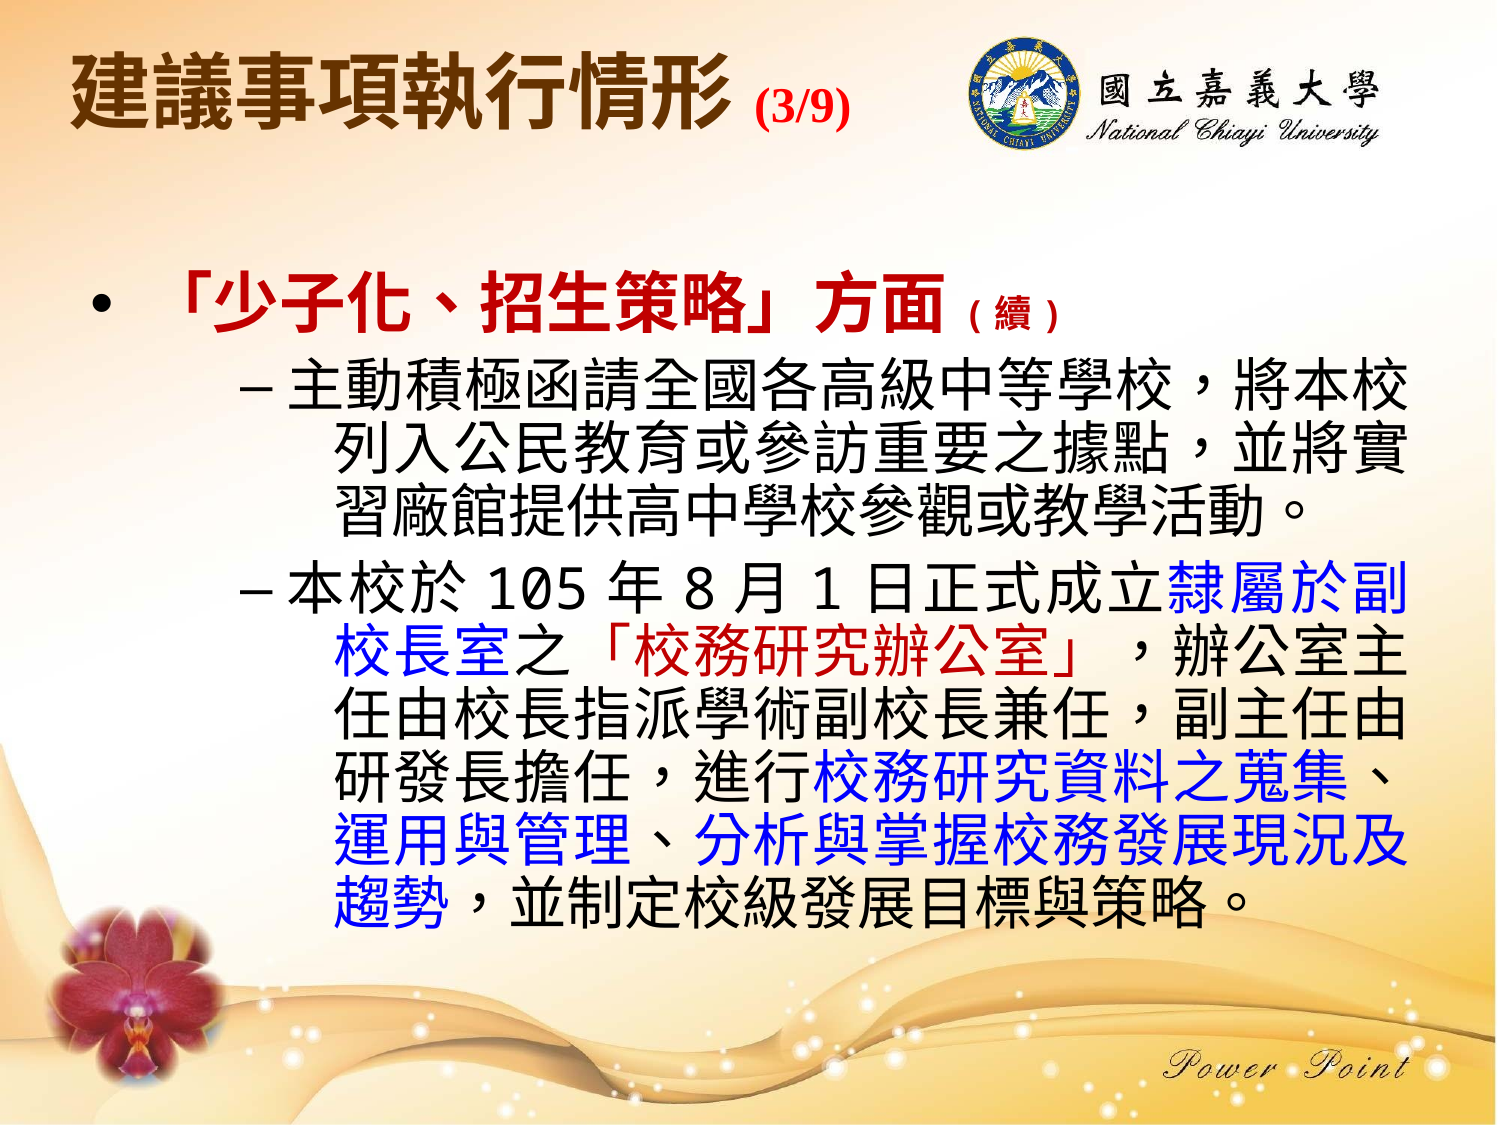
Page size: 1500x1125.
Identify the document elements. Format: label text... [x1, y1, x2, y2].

title 建議事項執行情形(3/9) [53, 30, 1404, 147]
list 「少子化、招生策略」方面(續) 主動積極函請全國各高級中等學校，將本校列入公民教育或參訪重要之據點，並將實習廠館提供高中學校參觀或教學活動。 本校於105年8月1日正式成立隸屬於副校長室之「校務研究辦公室」，辦公室主任由校長指派學術副校長兼任，副主任由研發長擔任，進行校務研究資料之蒐集、運用與管理、分析與掌握校務發展現況及趨勢，並制定校級發展目標與策略。 [75, 262, 1426, 1005]
